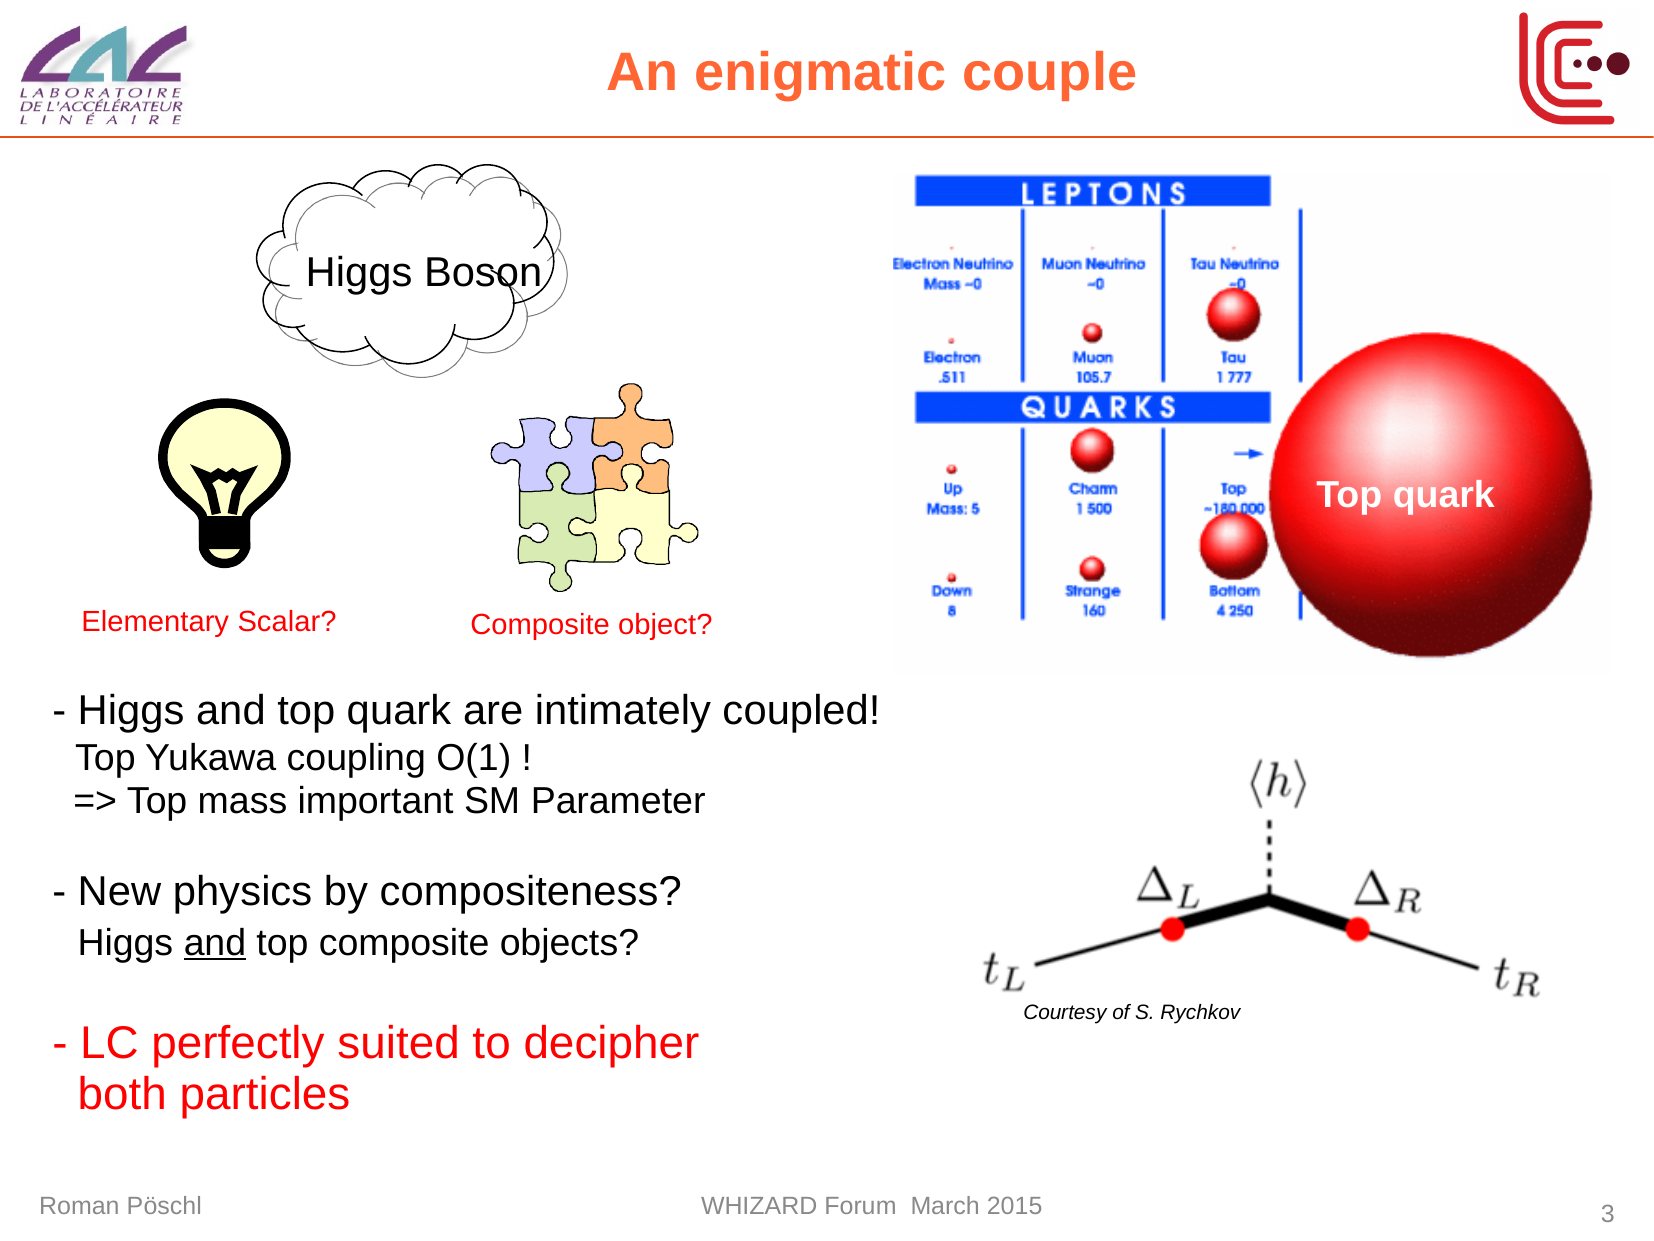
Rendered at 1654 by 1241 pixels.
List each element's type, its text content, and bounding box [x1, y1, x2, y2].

picture [1163, 727, 1572, 1028]
title An enigmatic couple [128, 29, 1617, 113]
text_box Higgs Boson [255, 237, 569, 303]
text_box Composite object? [455, 600, 756, 650]
picture [893, 173, 1611, 675]
text_box - Higgs and top quark are intimately coupled! Top Yukawa coupling O(1) ! => Top mass important SM Parameter - New physics by compositeness? Higgs and top composite objects? - LC perfectly suited to decipher both particles [37, 679, 1163, 1241]
text_box Elementary Scalar? [66, 597, 380, 647]
picture [1508, 2, 1641, 135]
text_box Courtesy of S. Rychkov [1163, 992, 1281, 1032]
picture [17, 22, 199, 127]
text_box [162, 403, 287, 564]
text_box Top quark [1301, 462, 1510, 524]
chart [485, 378, 705, 598]
